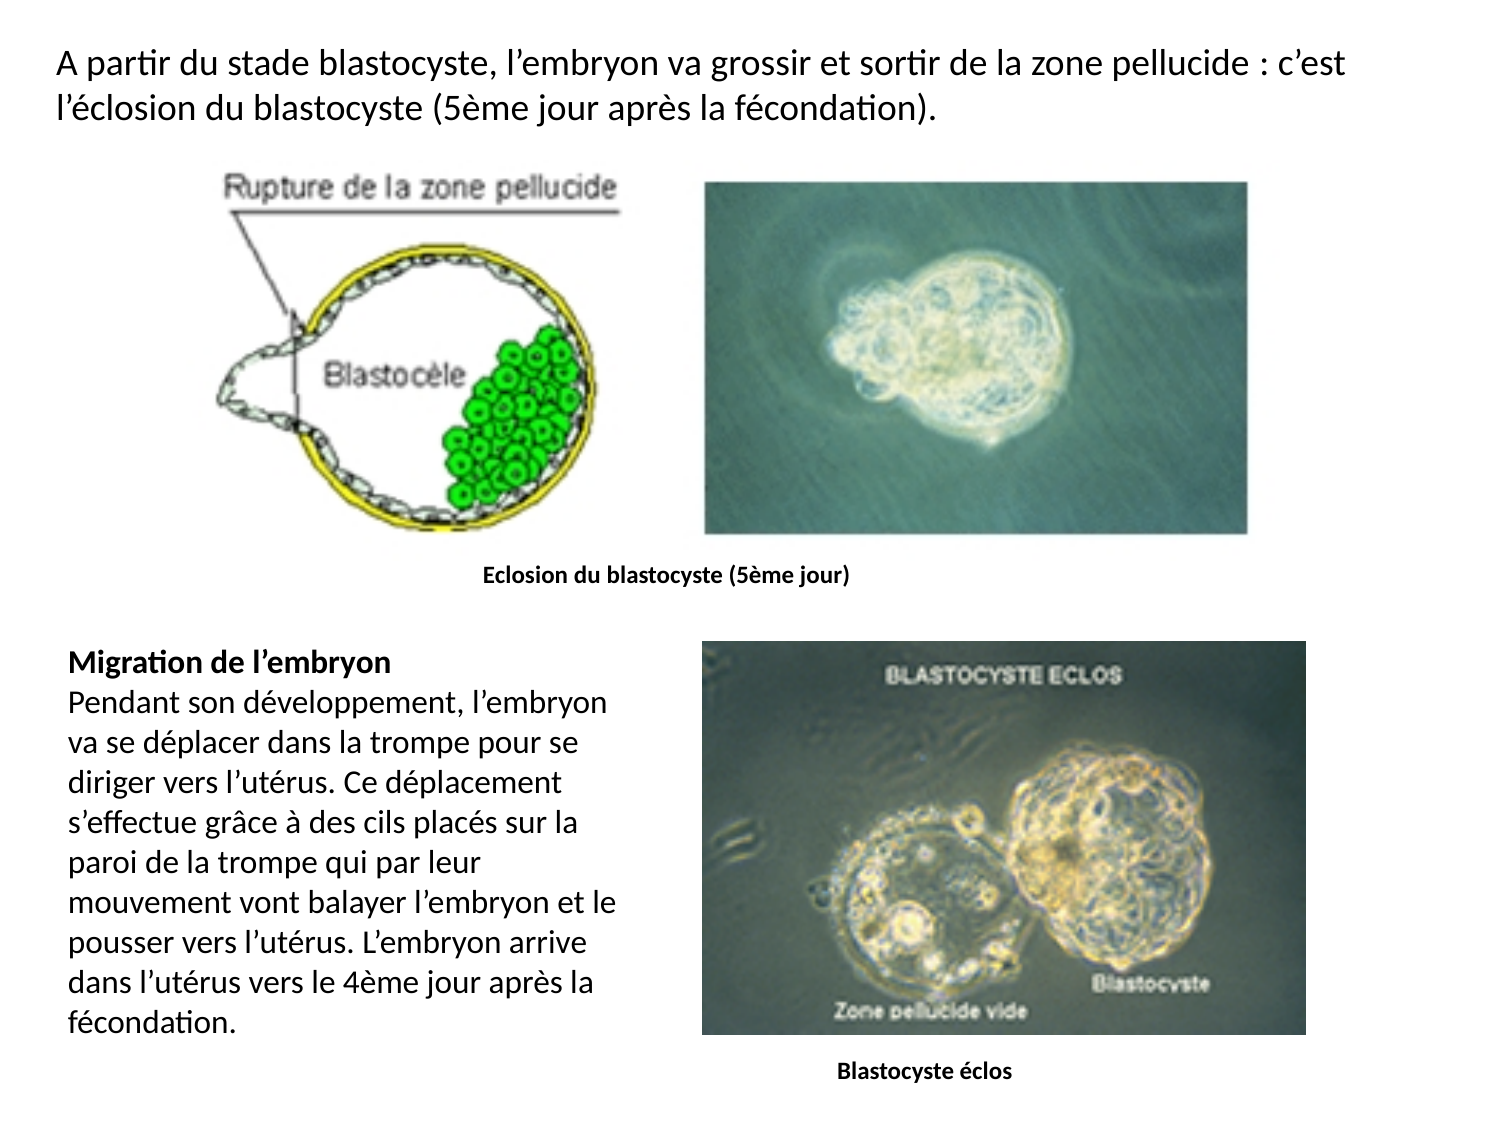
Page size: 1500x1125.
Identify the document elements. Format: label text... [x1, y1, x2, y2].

picture [702, 641, 1306, 1035]
picture [183, 160, 1294, 561]
text_box A partir du stade blastocyste, l’embryon va grossir et sortir de la zone pellucide : c’est l’éclosion du blastocyste (5ème jour après la fécondation). [41, 30, 1471, 136]
text_box Migration de l’embryon Pendant son développement, l’embryon va se déplacer dans la trompe pour se diriger vers l’utérus. Ce déplacement s’effectue grâce à des cils placés sur la paroi de la trompe qui par leur mouvement vont balayer l’embryon et le pousser vers l’utérus. L’embryon arrive dans l’utérus vers le 4ème jour après la fécondation. [53, 633, 656, 1048]
text_box Eclosion du blastocyste (5ème jour) [468, 550, 866, 596]
text_box Blastocyste éclos [822, 1047, 1028, 1093]
